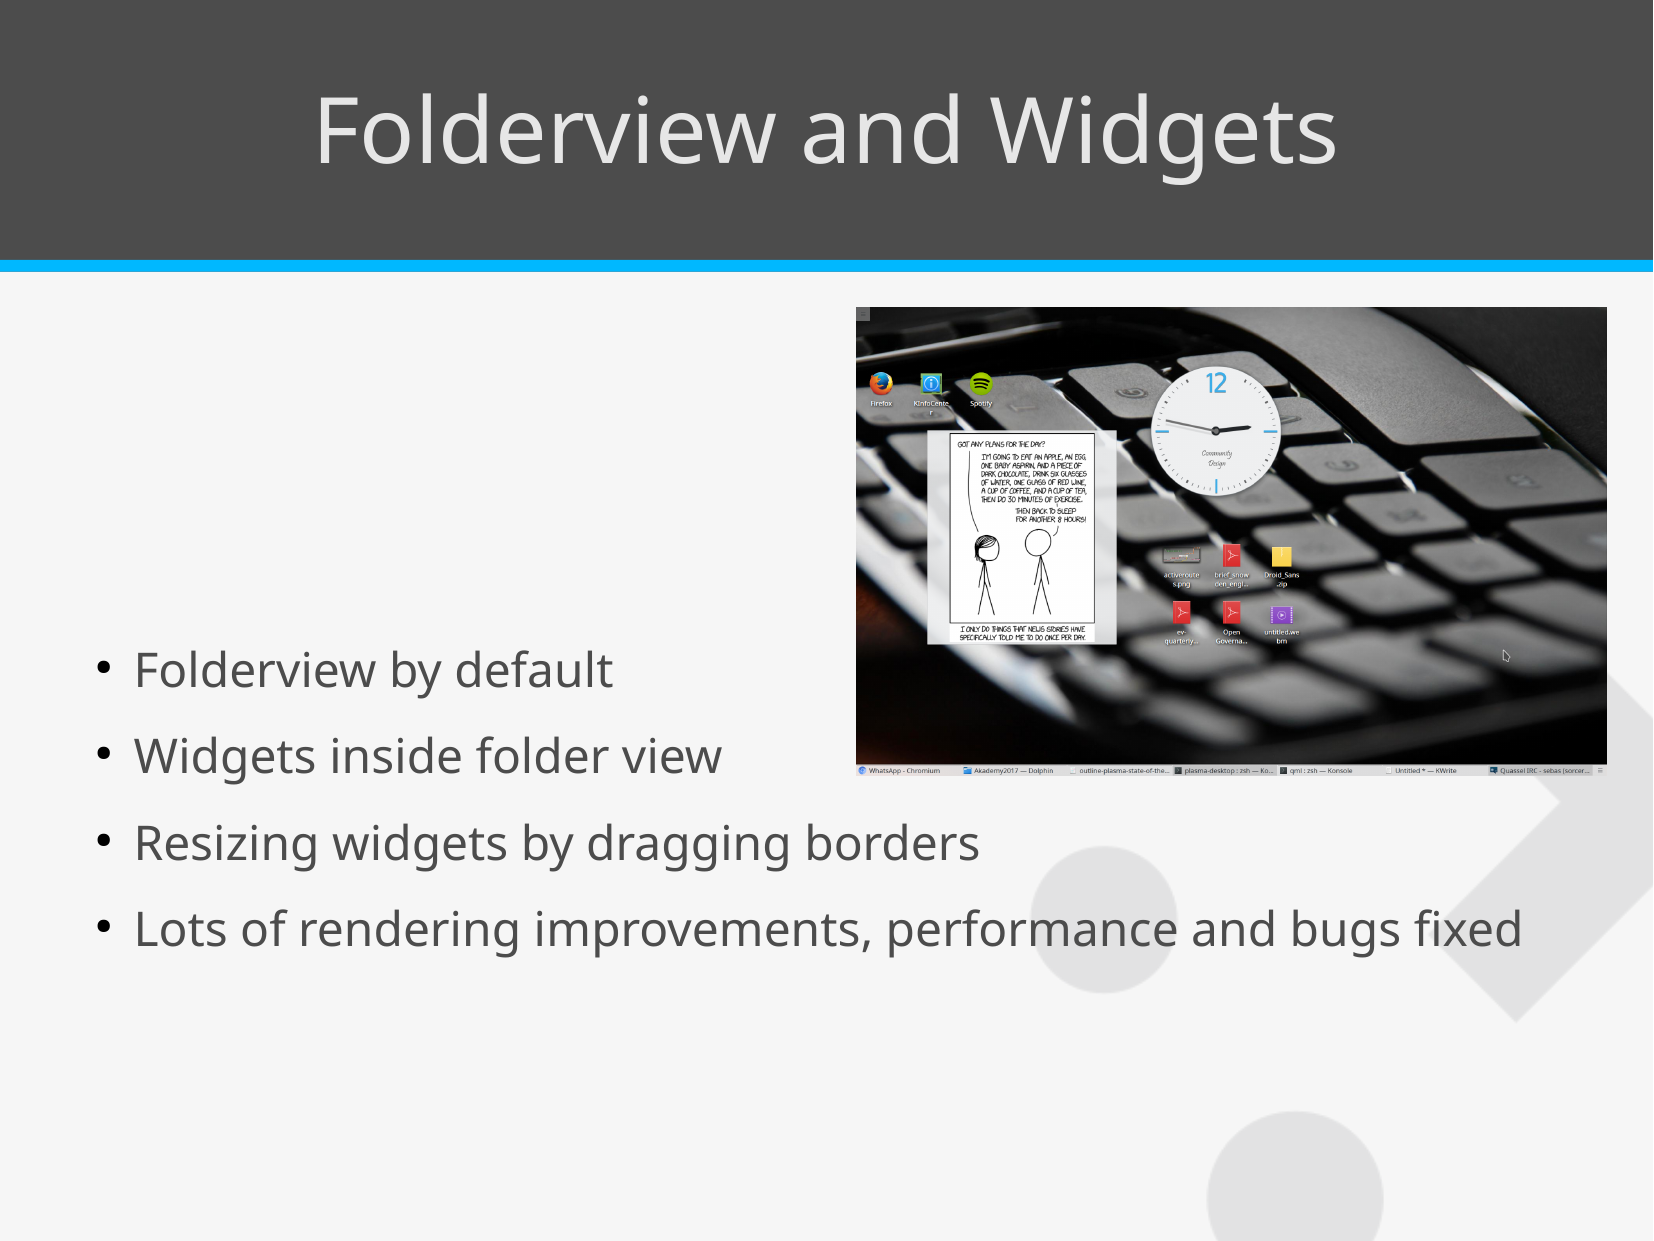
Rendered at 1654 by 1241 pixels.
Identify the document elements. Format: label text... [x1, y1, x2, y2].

title Folderview and Widgets [82, 21, 1571, 236]
picture [856, 307, 1654, 1241]
list Folderview by default Widgets inside folder view Resizing widgets by dragging borders Lots of rendering improvements, performance and bugs fixed [82, 290, 1538, 1010]
